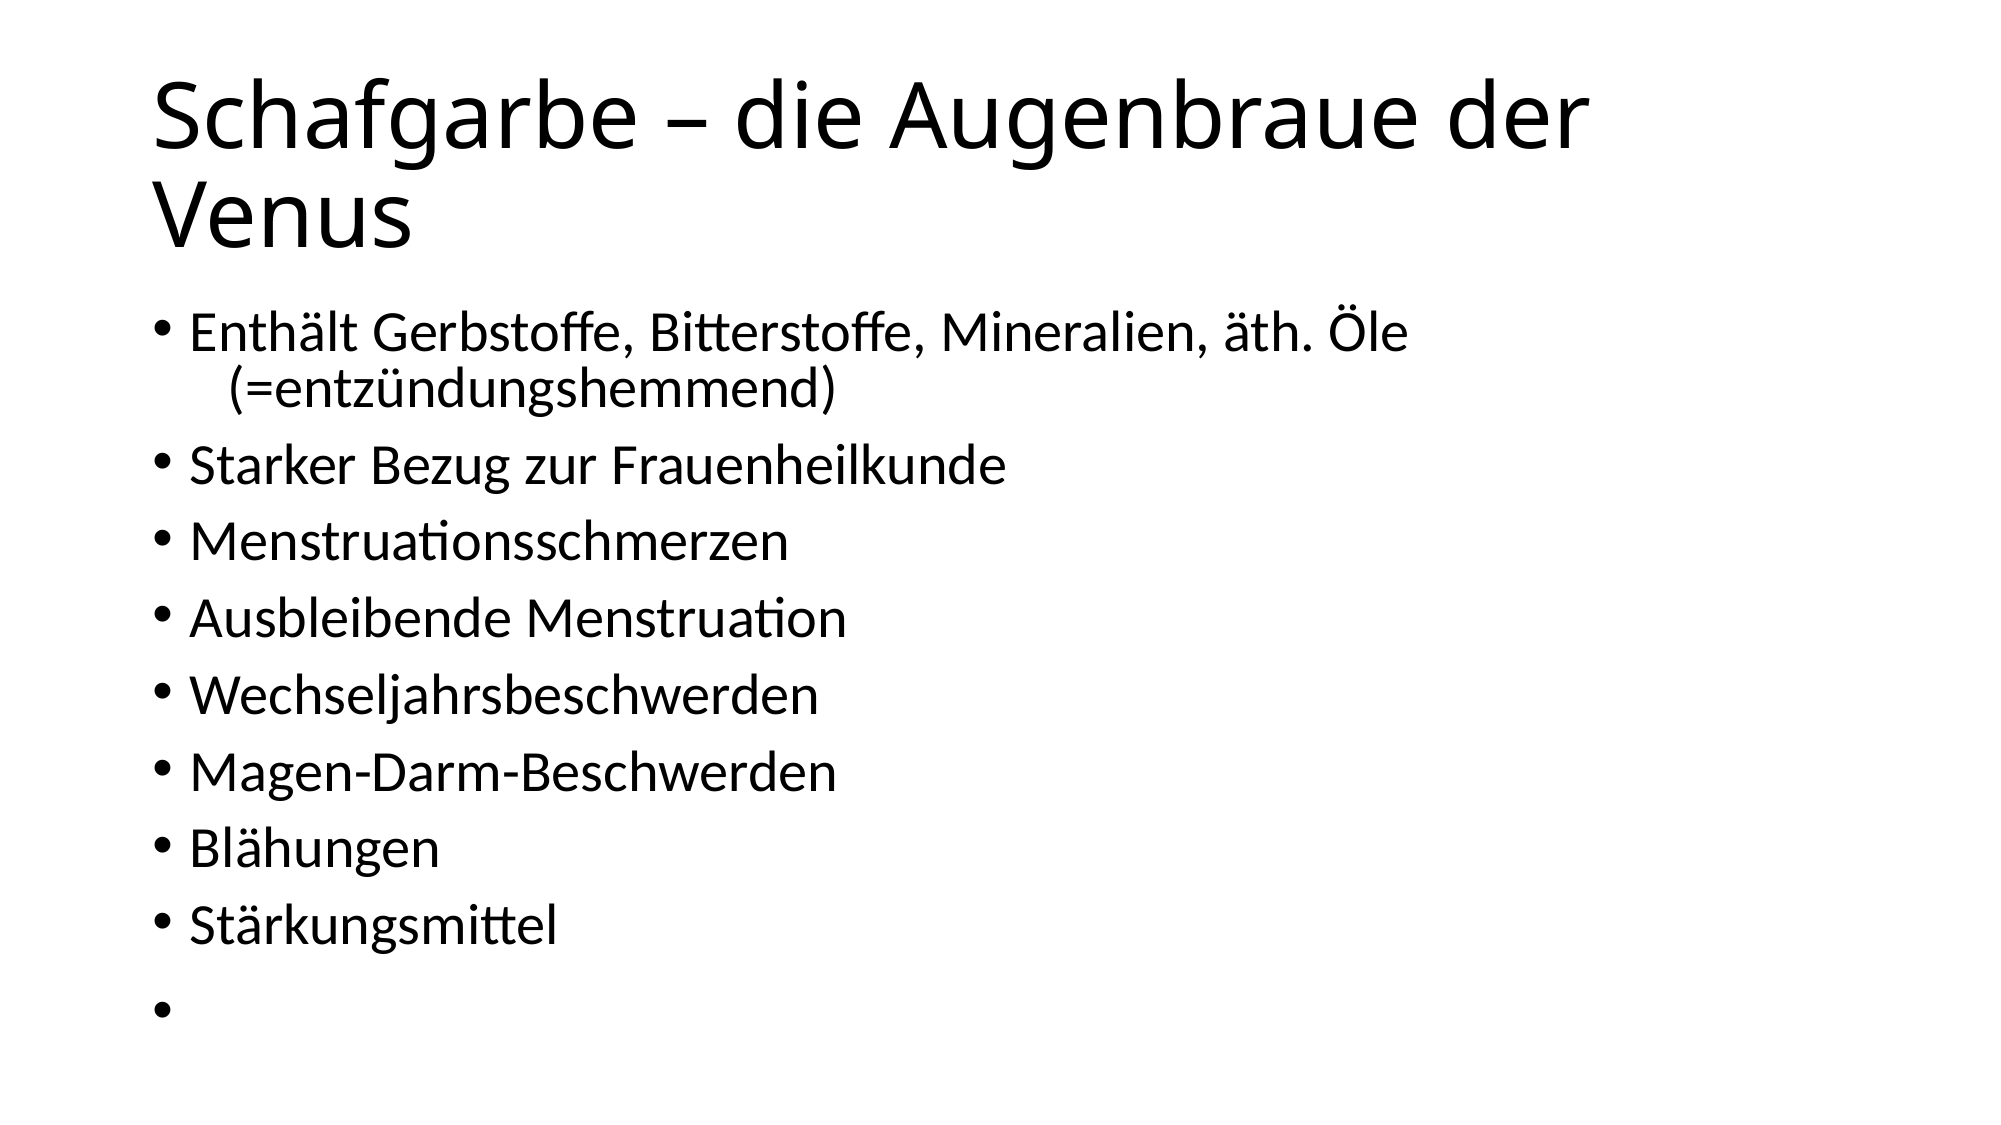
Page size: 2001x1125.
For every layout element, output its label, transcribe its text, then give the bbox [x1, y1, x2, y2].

list Enthält Gerbstoffe, Bitterstoffe, Mineralien, äth. Öle (=entzündungshemmend) Starker Bezug zur Frauenheilkunde Menstruationsschmerzen Ausbleibende Menstruation Wechseljahrsbeschwerden Magen-Darm-Beschwerden Blähungen Stärkungsmittel [137, 299, 1863, 1014]
title Schafgarbe – die Augenbraue der Venus [137, 59, 1863, 278]
